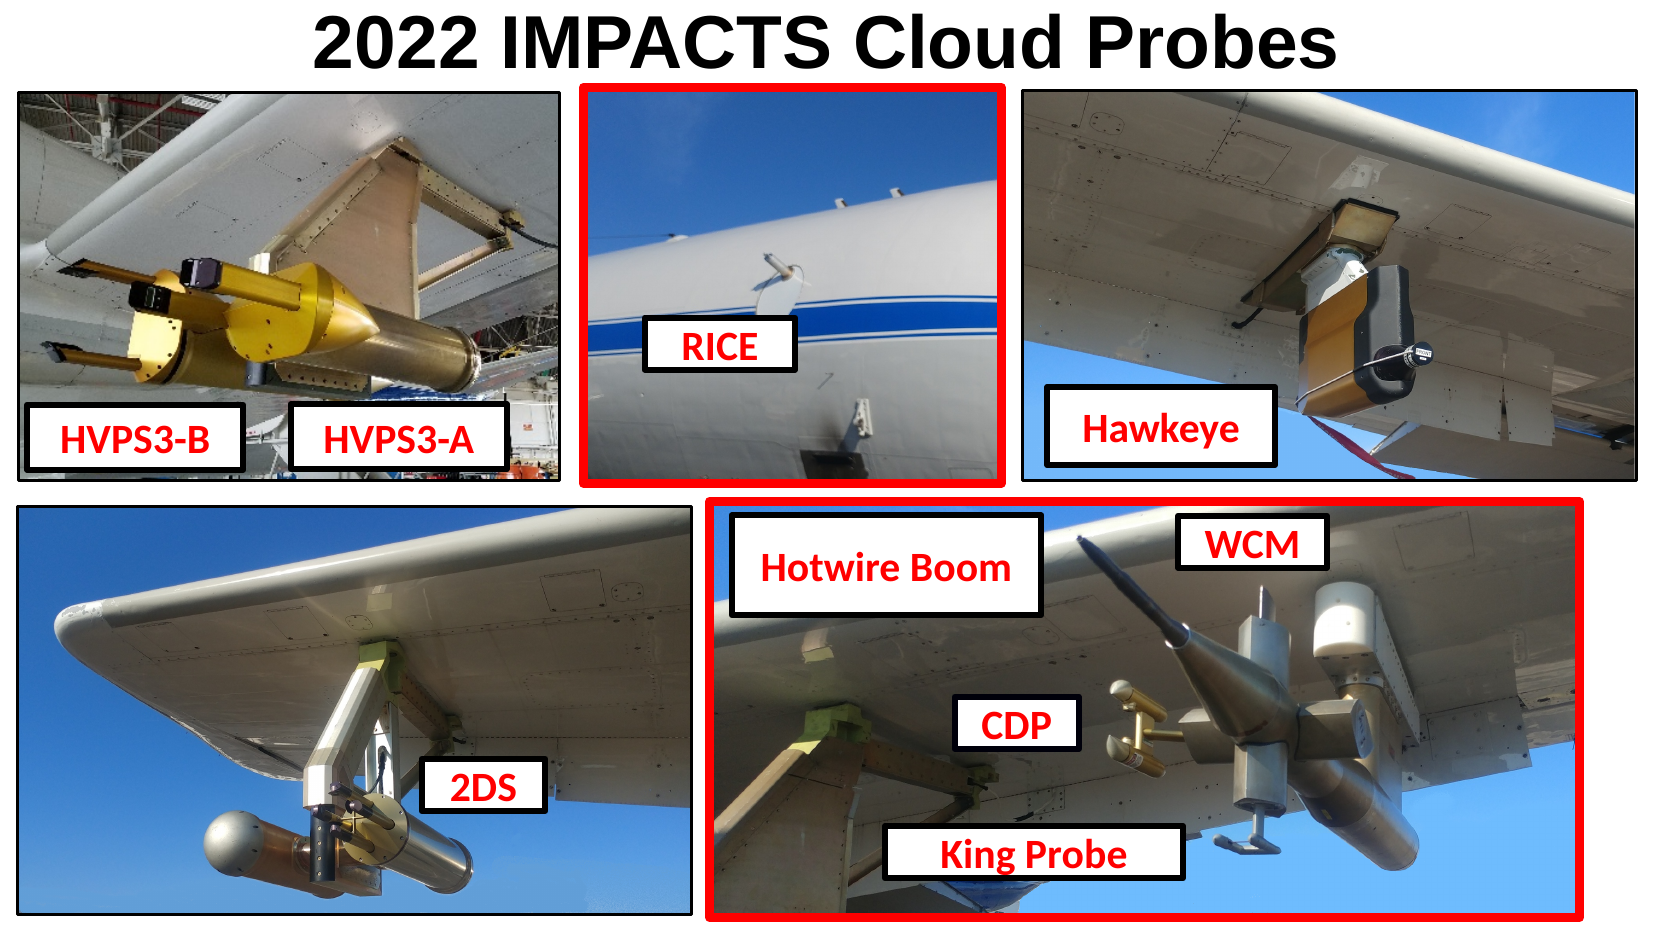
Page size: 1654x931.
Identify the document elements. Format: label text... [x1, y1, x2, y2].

picture [19, 507, 690, 914]
text_box King Probe [885, 826, 1183, 879]
text_box HVPS3-B [27, 404, 244, 470]
text_box WCM [1178, 515, 1327, 568]
picture [714, 505, 1575, 914]
picture [1024, 91, 1635, 479]
text_box RICE [644, 317, 795, 370]
text_box Hawkeye [1047, 386, 1276, 466]
text_box Hotwire Boom [731, 515, 1042, 616]
text_box 2DS [421, 758, 546, 811]
picture [587, 91, 997, 479]
picture [19, 94, 559, 479]
text_box HVPS3-A [290, 404, 507, 470]
text_box 2022 IMPACTS Cloud Probes [0, 0, 1654, 97]
text_box CDP [954, 696, 1079, 749]
